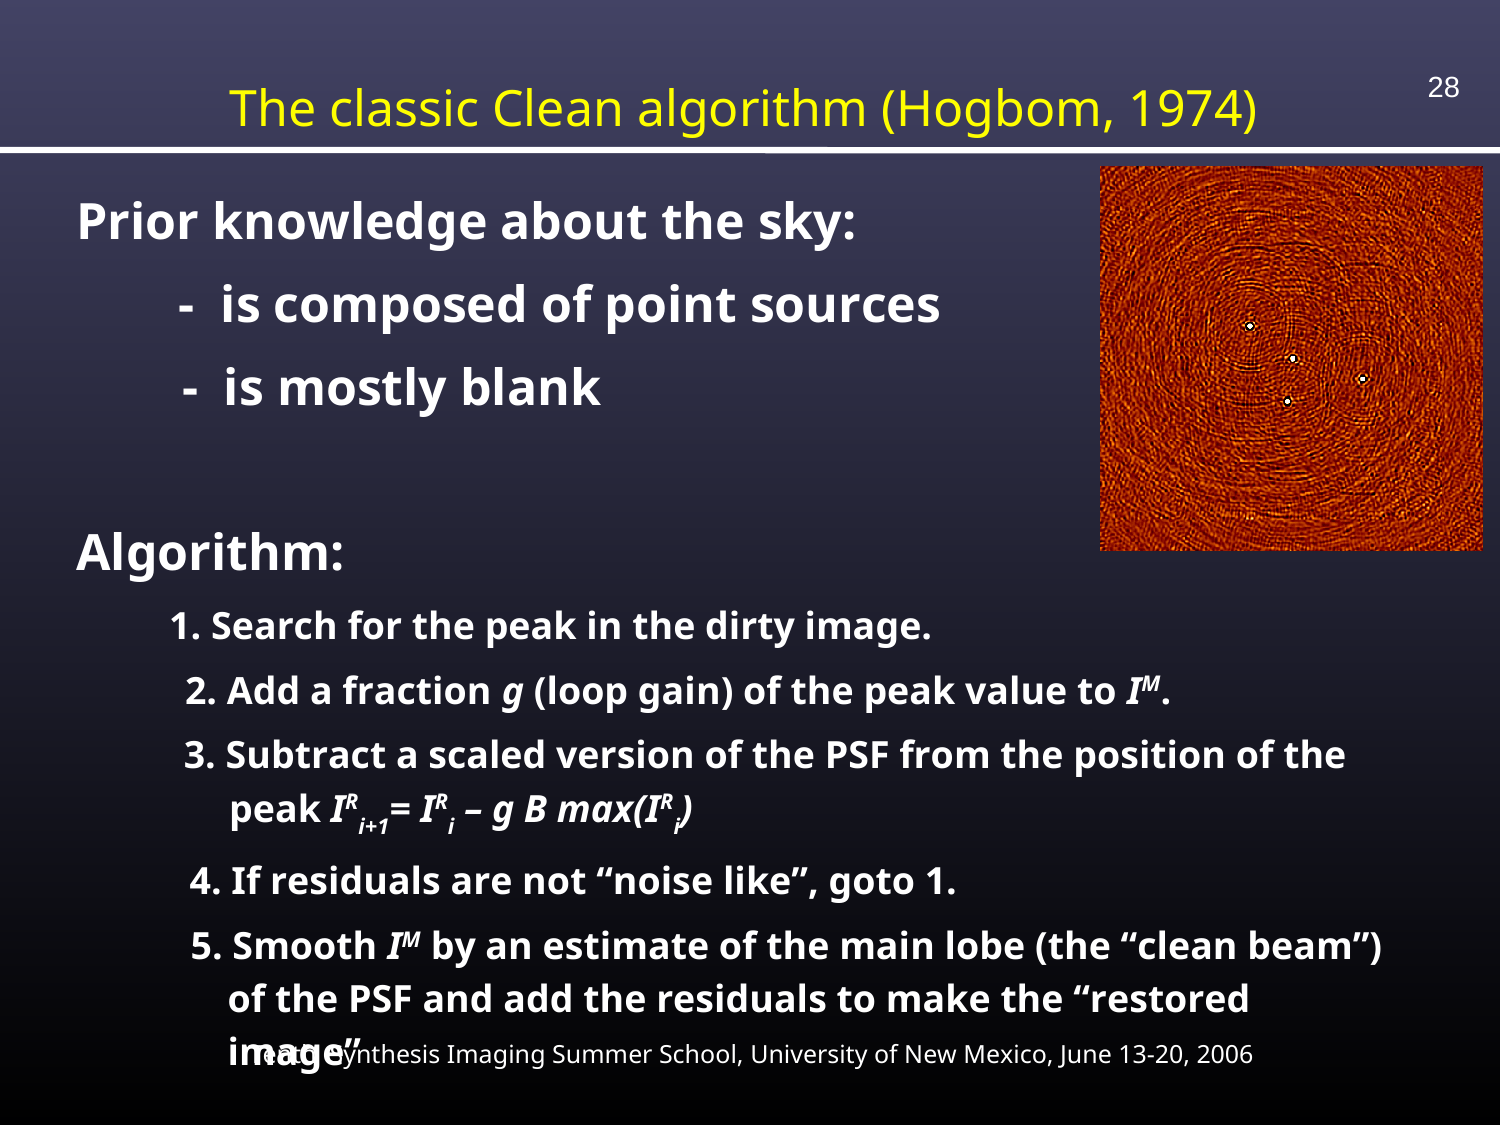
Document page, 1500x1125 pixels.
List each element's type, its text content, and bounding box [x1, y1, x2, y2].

picture [1100, 166, 1483, 551]
subtitle Prior knowledge about the sky: - is composed of point sources - is mostly blank Algorithm: 1. Search for the peak in the dirty image. 2. Add a fraction g (loop gain) of the peak value to IM. 3. Subtract a scaled version of the PSF from the position of the peak IRi+1= IRi – g B max(IRi) 4. If residuals are not “noise like”, goto 1. 5. Smooth IM by an estimate of the main lobe (the “clean beam”) of the PSF and add the residuals to make the “restored image” [76, 186, 1396, 979]
title The classic Clean algorithm (Hogbom, 1974) [112, 62, 1375, 151]
